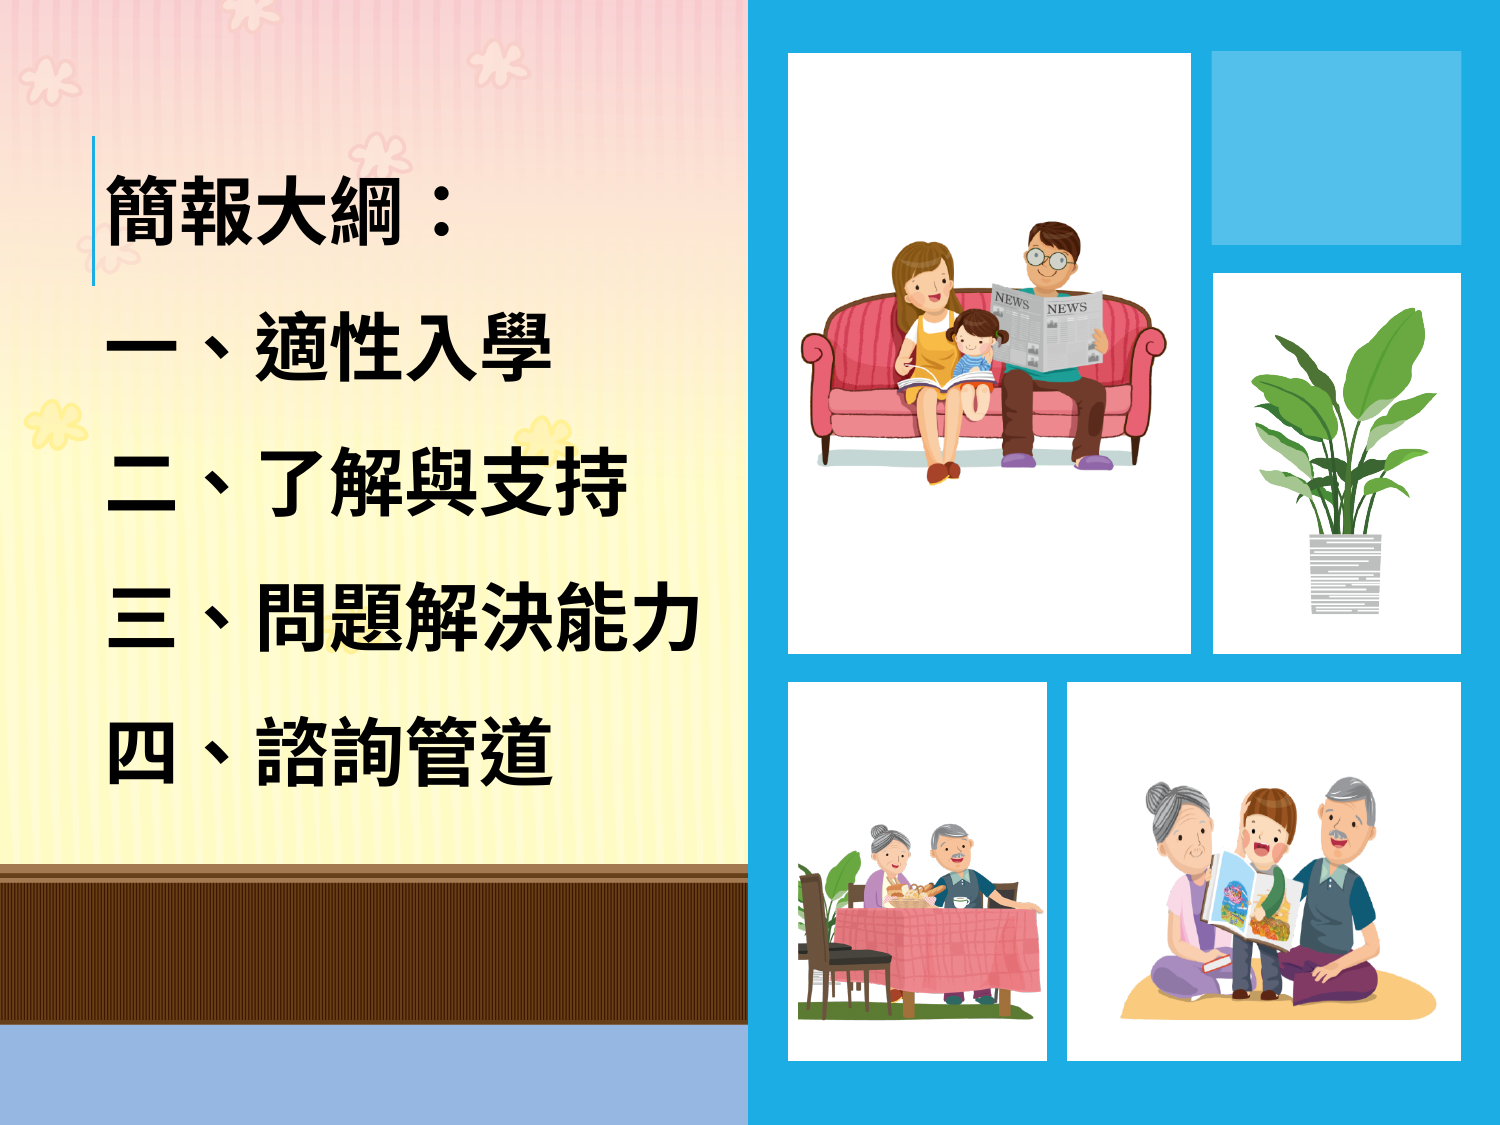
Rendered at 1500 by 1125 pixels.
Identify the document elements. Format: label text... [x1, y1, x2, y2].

text_box [748, 0, 1500, 1125]
picture [784, 213, 1178, 494]
picture [1112, 770, 1442, 1020]
text_box 簡報大綱： 一、適性入學 二、了解與支持 三、問題解決能力 四、諮詢管道 [89, 112, 725, 803]
picture [798, 810, 1057, 1021]
picture [1231, 299, 1442, 624]
